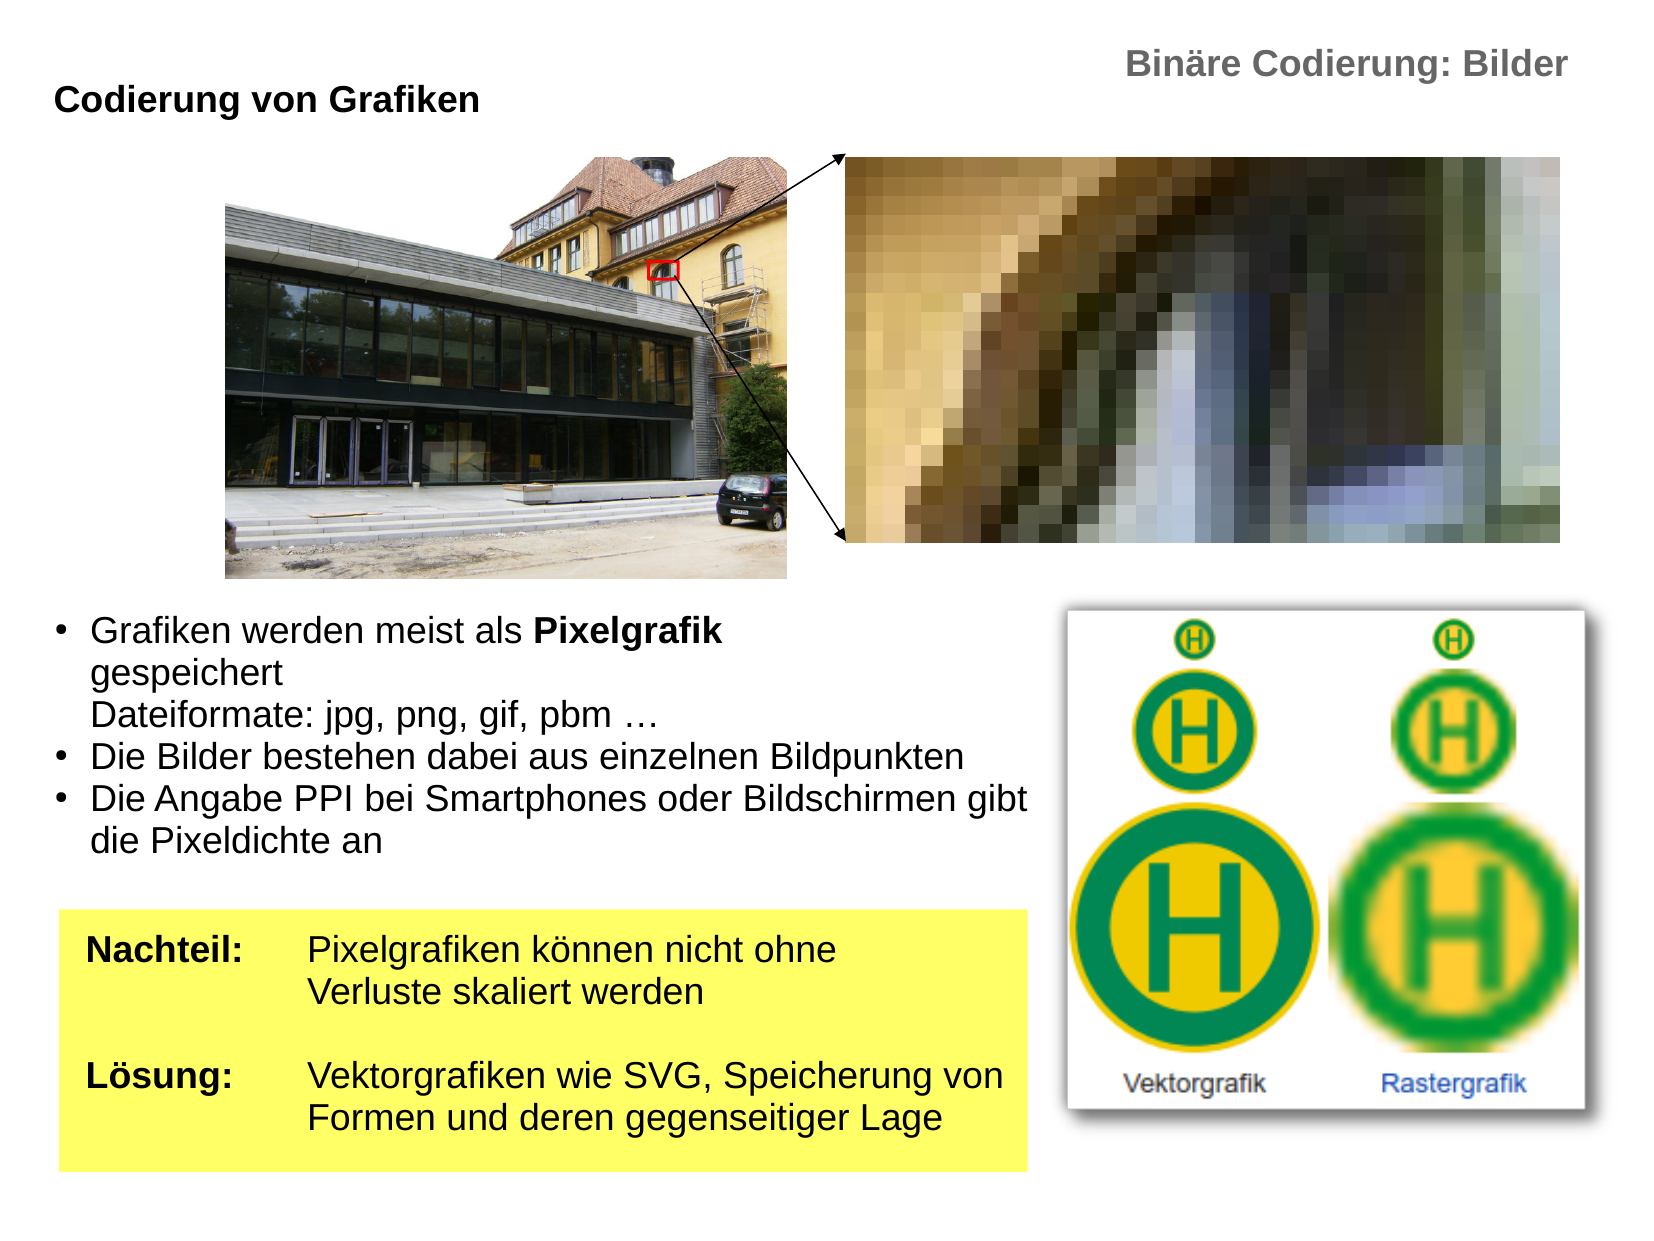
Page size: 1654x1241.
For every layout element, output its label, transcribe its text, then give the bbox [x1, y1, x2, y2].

text_box [59, 909, 1028, 1173]
picture [680, 193, 787, 446]
picture [845, 157, 1560, 543]
text_box Codierung von Grafiken [38, 70, 497, 133]
picture [225, 157, 787, 579]
text_box Nachteil: Pixelgrafiken können nicht ohne Verluste skaliert werden Lösung: Vektorgrafiken wie SVG, Speicherung von Formen und deren gegenseitiger Lage [70, 921, 1030, 1173]
text_box Binäre Codierung: Bilder [1110, 35, 1595, 93]
text_box Grafiken werden meist als Pixelgrafik gespeichert Dateiformate: jpg, png, gif, pbm … Die Bilder bestehen dabei aus einzelnen Bildpunkten Die Angabe PPI bei Smartphones oder Bildschirmen gibt die Pixeldichte an [39, 602, 1054, 901]
picture [1047, 590, 1619, 1143]
picture [651, 263, 676, 277]
